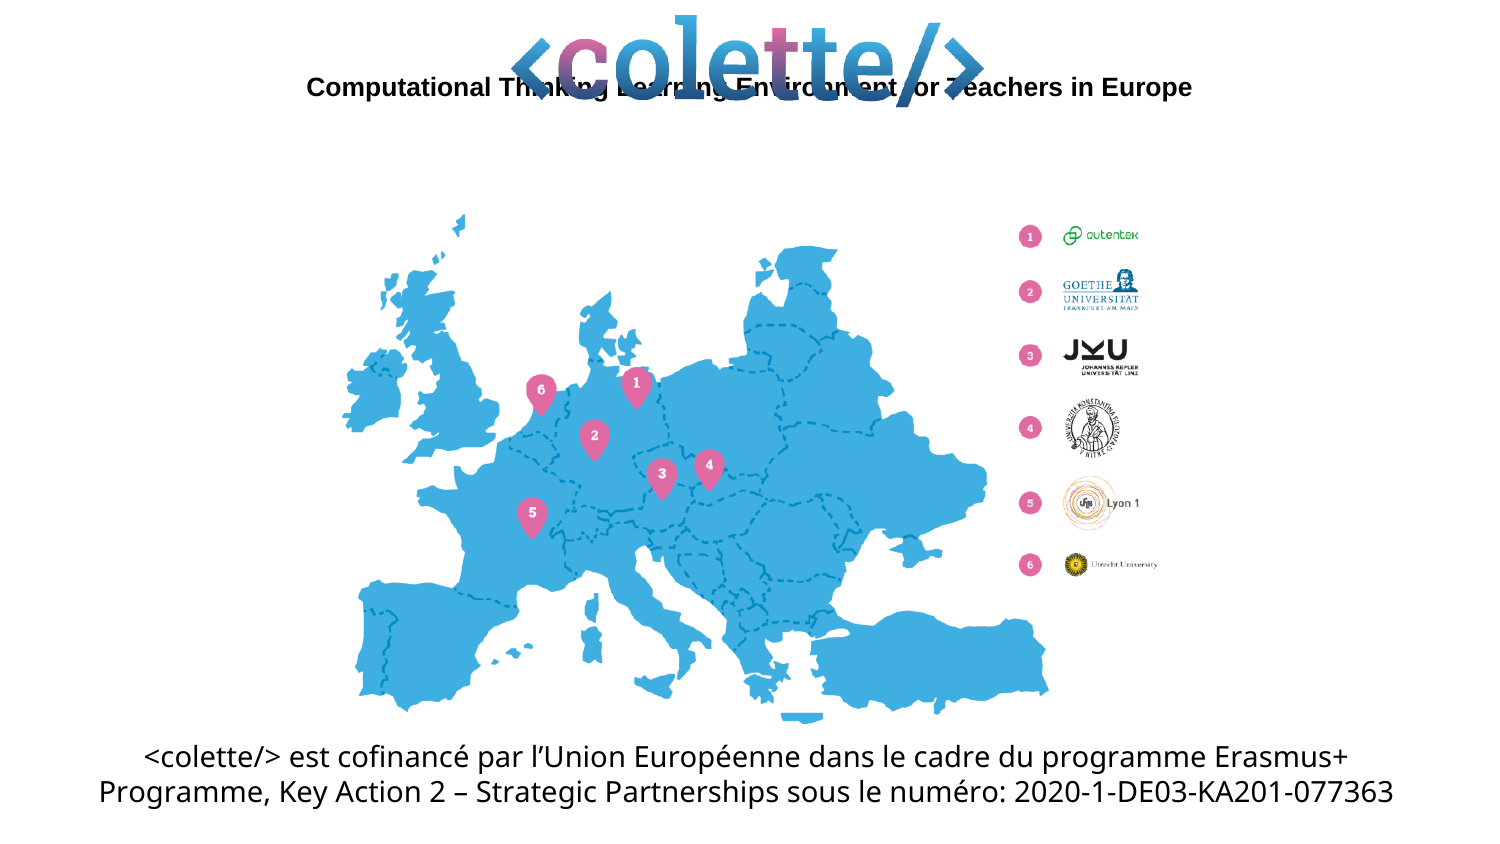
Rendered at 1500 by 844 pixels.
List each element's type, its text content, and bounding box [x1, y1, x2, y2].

title <colette/> Computational Thinking Learning Environment for Teachers in Europe [51, 23, 436, 117]
title <colette/> Computational Thinking Learning Environment for Teachers in Europe [1058, 23, 1449, 117]
text_box <colette/> est cofinancé par l’Union Européenne dans le cadre du programme Erasmus+ Programme, Key Action 2 – Strategic Partnerships sous le numéro: 2020-1-DE03-KA201-077363 [47, 723, 1446, 825]
picture [342, 214, 1158, 724]
picture [436, 0, 1058, 165]
